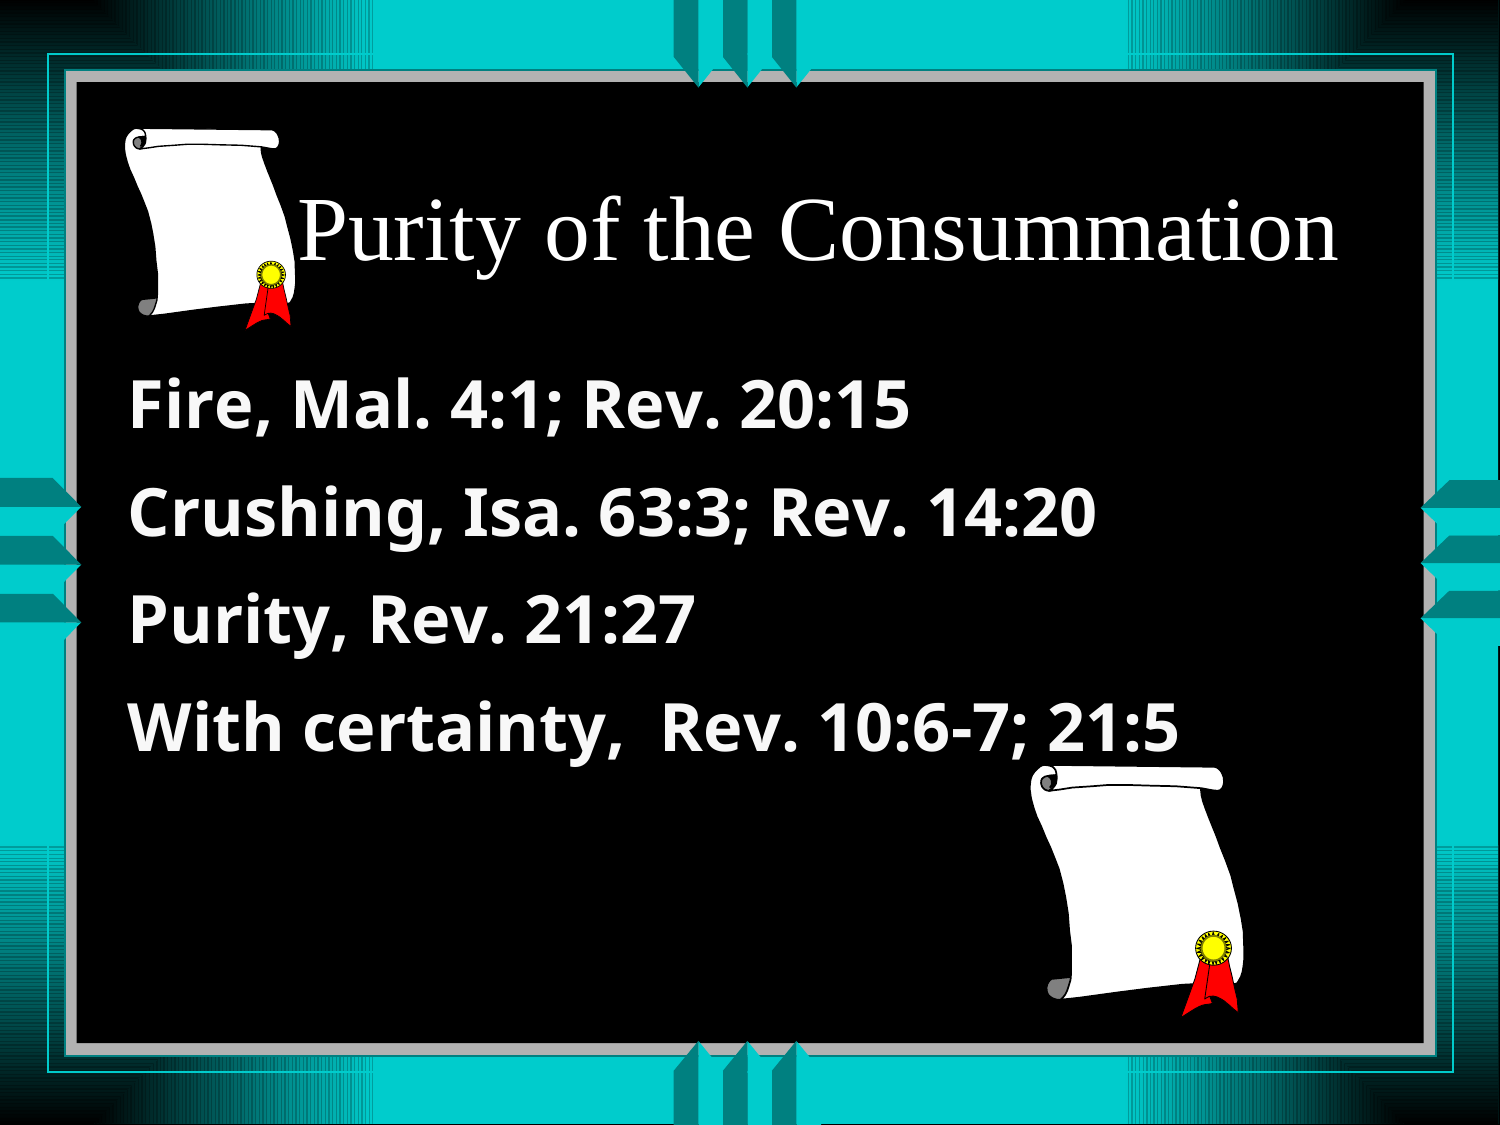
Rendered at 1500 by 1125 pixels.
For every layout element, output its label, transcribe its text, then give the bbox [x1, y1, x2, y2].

list Fire, Mal. 4:1; Rev. 20:15 Crushing, Isa. 63:3; Rev. 14:20 Purity, Rev. 21:27 With certainty, Rev. 10:6-7; 21:5 [112, 350, 1388, 1026]
chart [1028, 762, 1247, 1019]
chart [123, 126, 298, 332]
title Purity of the Consummation [249, 99, 1388, 288]
